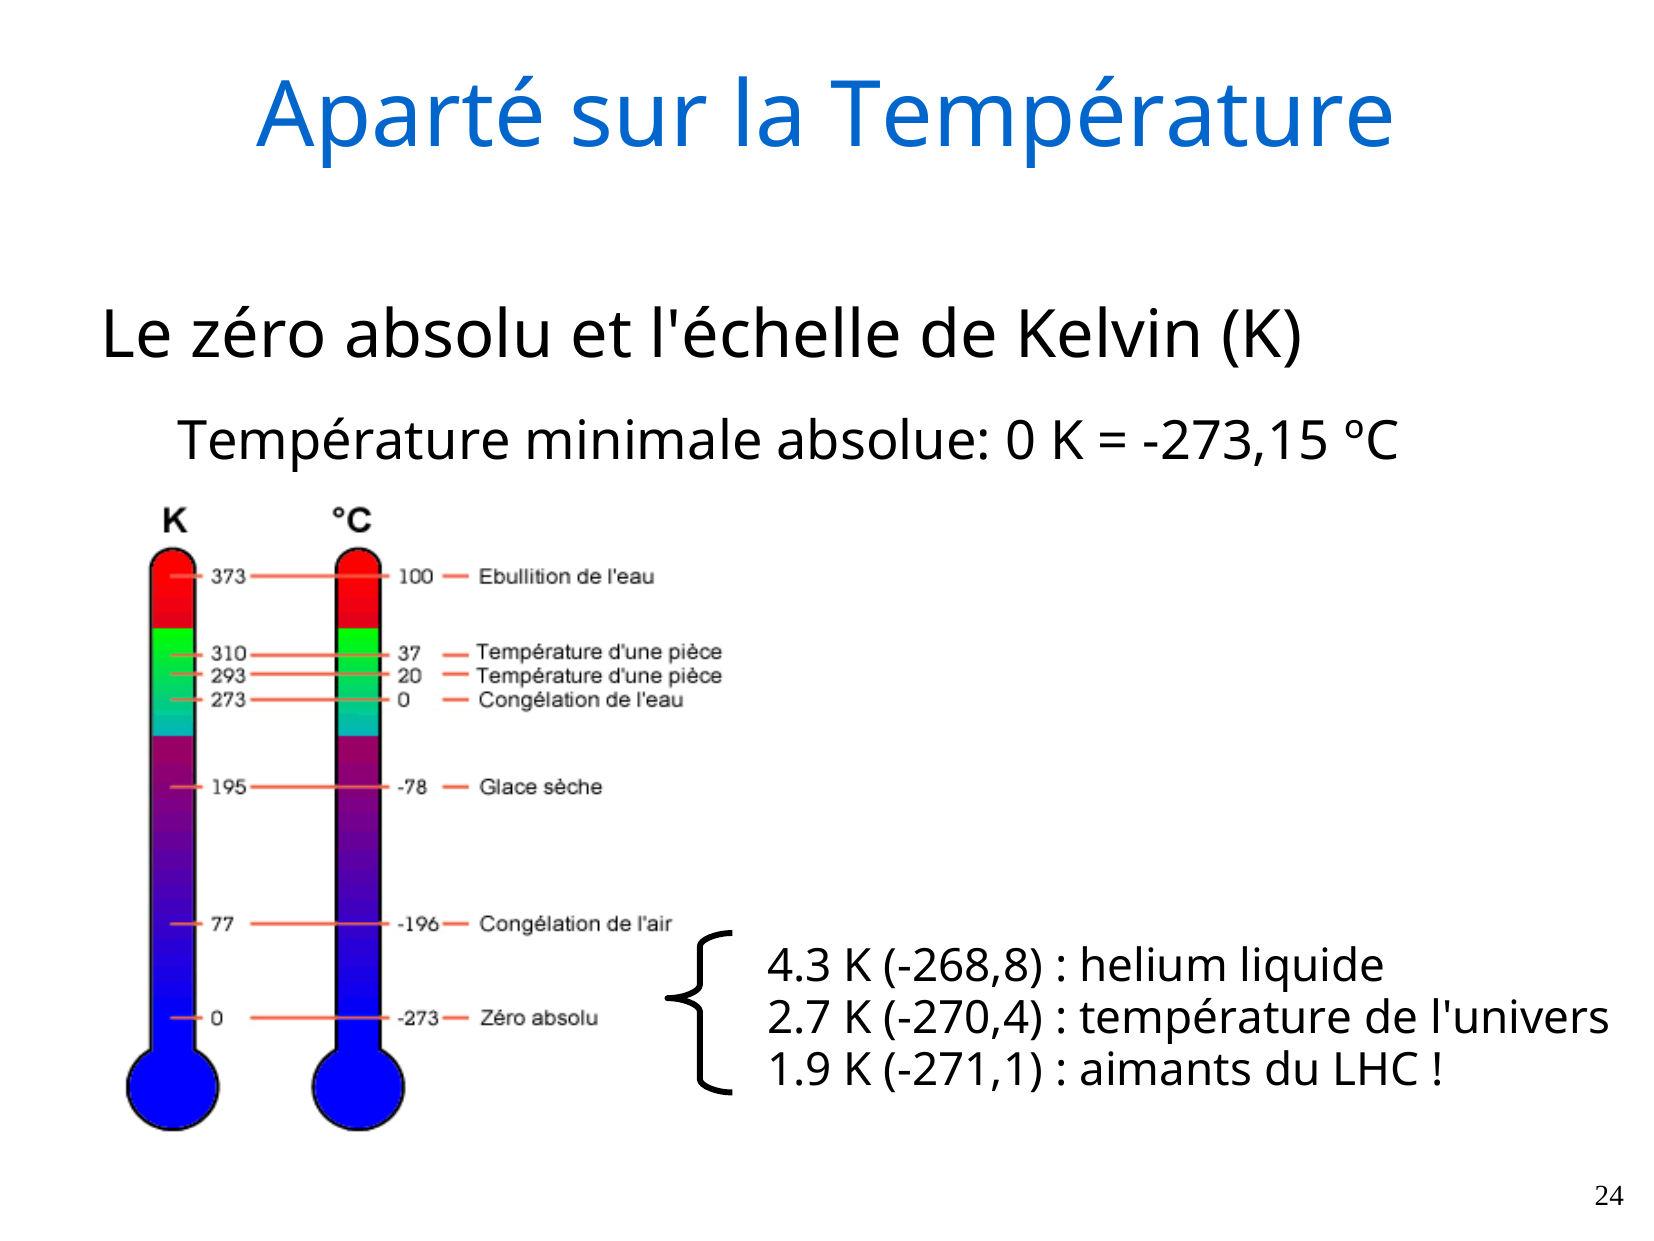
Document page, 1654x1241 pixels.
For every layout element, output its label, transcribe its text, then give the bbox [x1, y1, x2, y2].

title Aparté sur la Température [0, 15, 1654, 208]
list Le zéro absolu et l'échelle de Kelvin (K)‏ Température minimale absolue: 0 K = -273,15 ºC [82, 290, 1571, 1094]
text_box 4.3 K (-268,8) : helium liquide 2.7 K (-270,4) : température de l'univers 1.9 K (-271,1) : aimants du LHC ! [740, 933, 1591, 1104]
picture [112, 502, 754, 1152]
